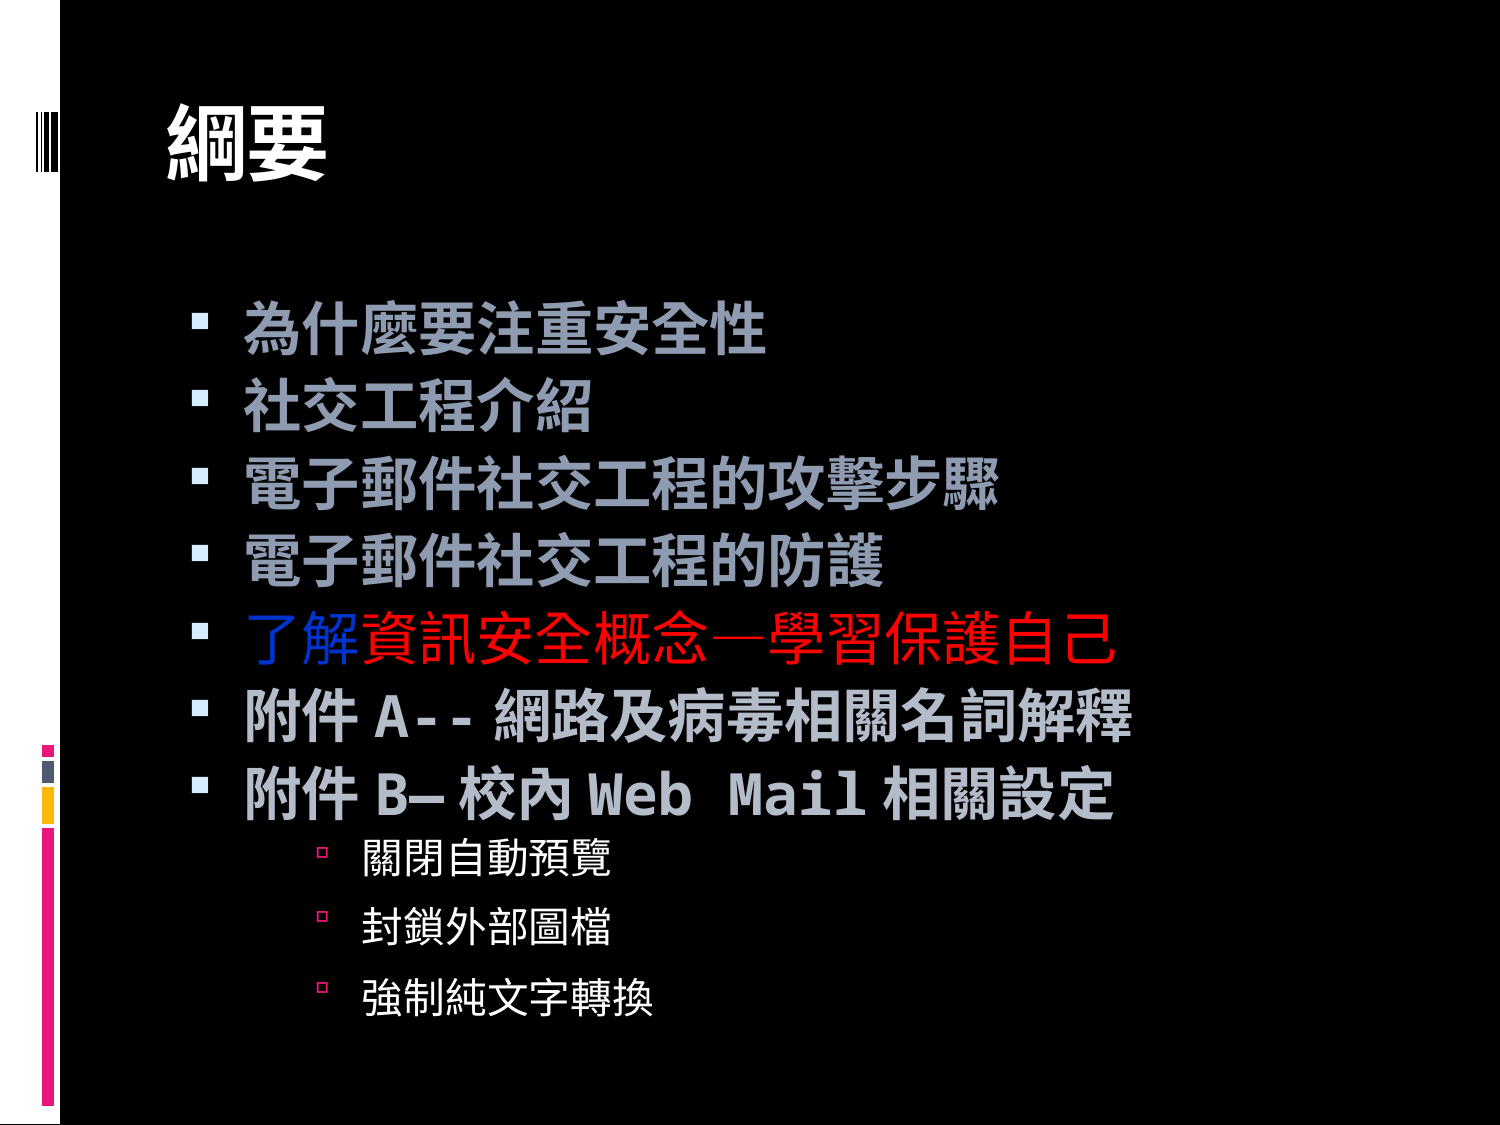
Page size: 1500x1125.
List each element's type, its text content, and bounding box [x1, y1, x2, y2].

title 綱要 [150, 84, 1426, 235]
list 為什麼要注重安全性 社交工程介紹 電子郵件社交工程的攻擊步驟 電子郵件社交工程的防護 了解資訊安全概念—學習保護自己 附件A--網路及病毒相關名詞解釋 附件B—校內Web Mail相關設定 關閉自動預覽 封鎖外部圖檔 強制純文字轉換 [150, 292, 1426, 1043]
